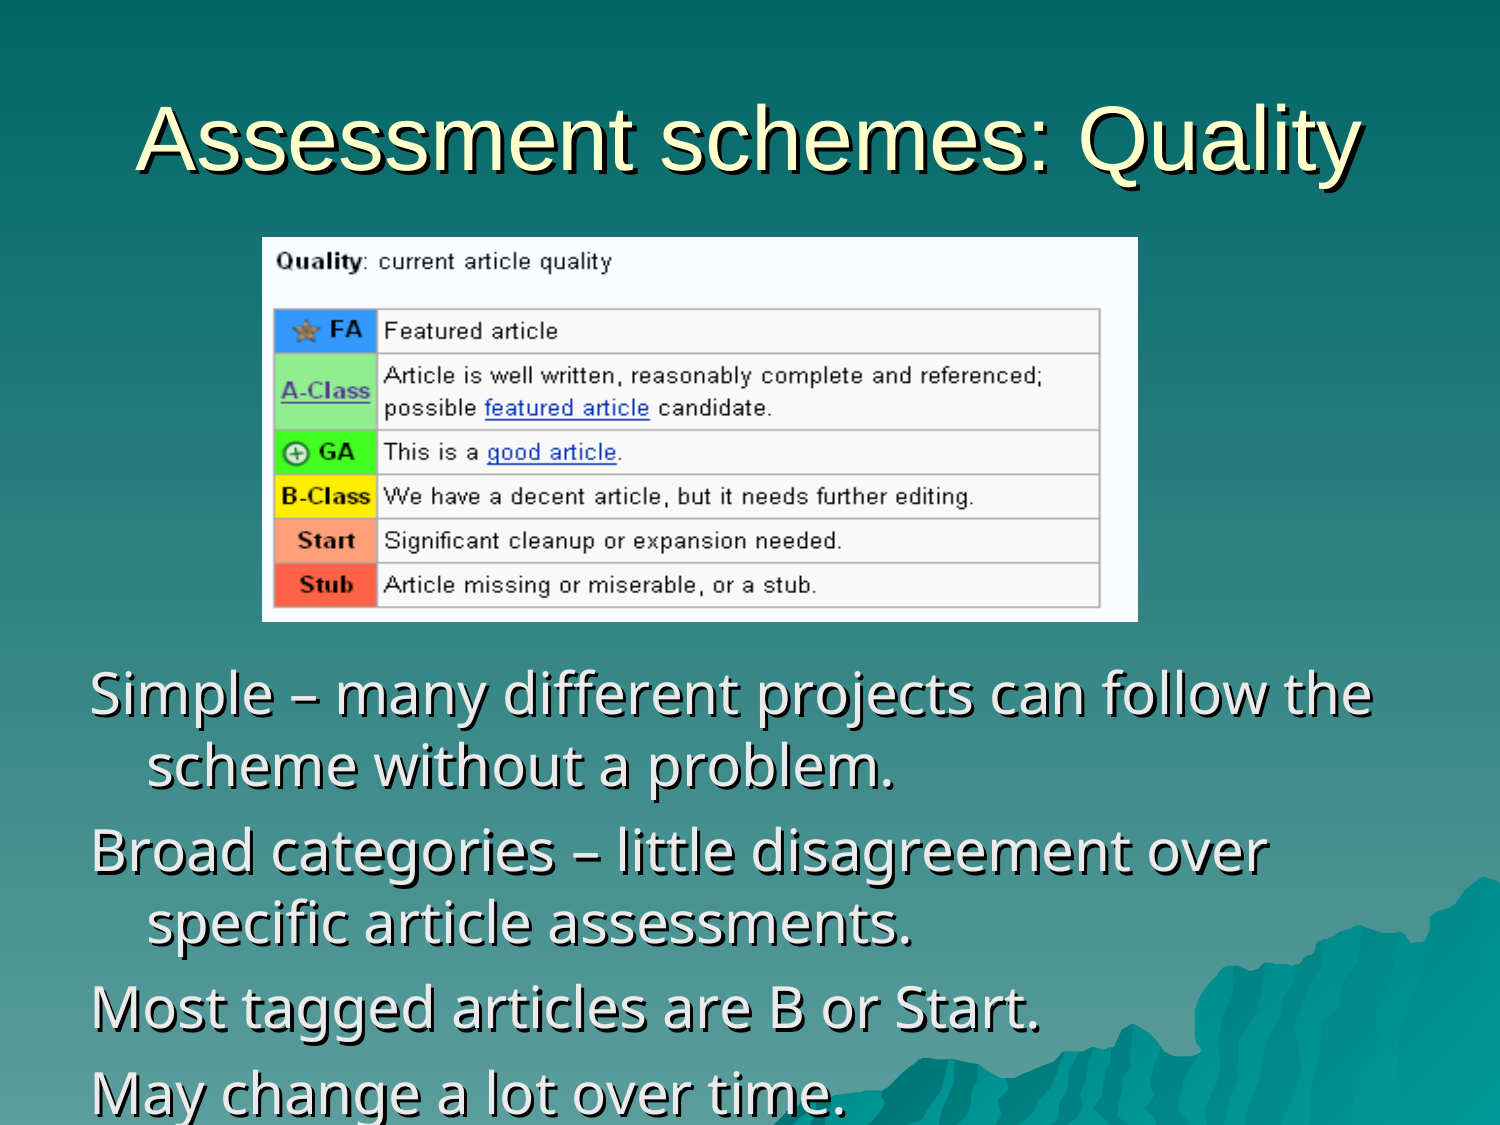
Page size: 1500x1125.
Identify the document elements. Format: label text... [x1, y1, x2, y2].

list Simple – many different projects can follow the scheme without a problem. Broad categories – little disagreement over specific article assessments. Most tagged articles are B or Start. May change a lot over time. [75, 650, 1426, 1088]
picture [262, 237, 1138, 622]
title Assessment schemes: Quality [75, 45, 1426, 233]
